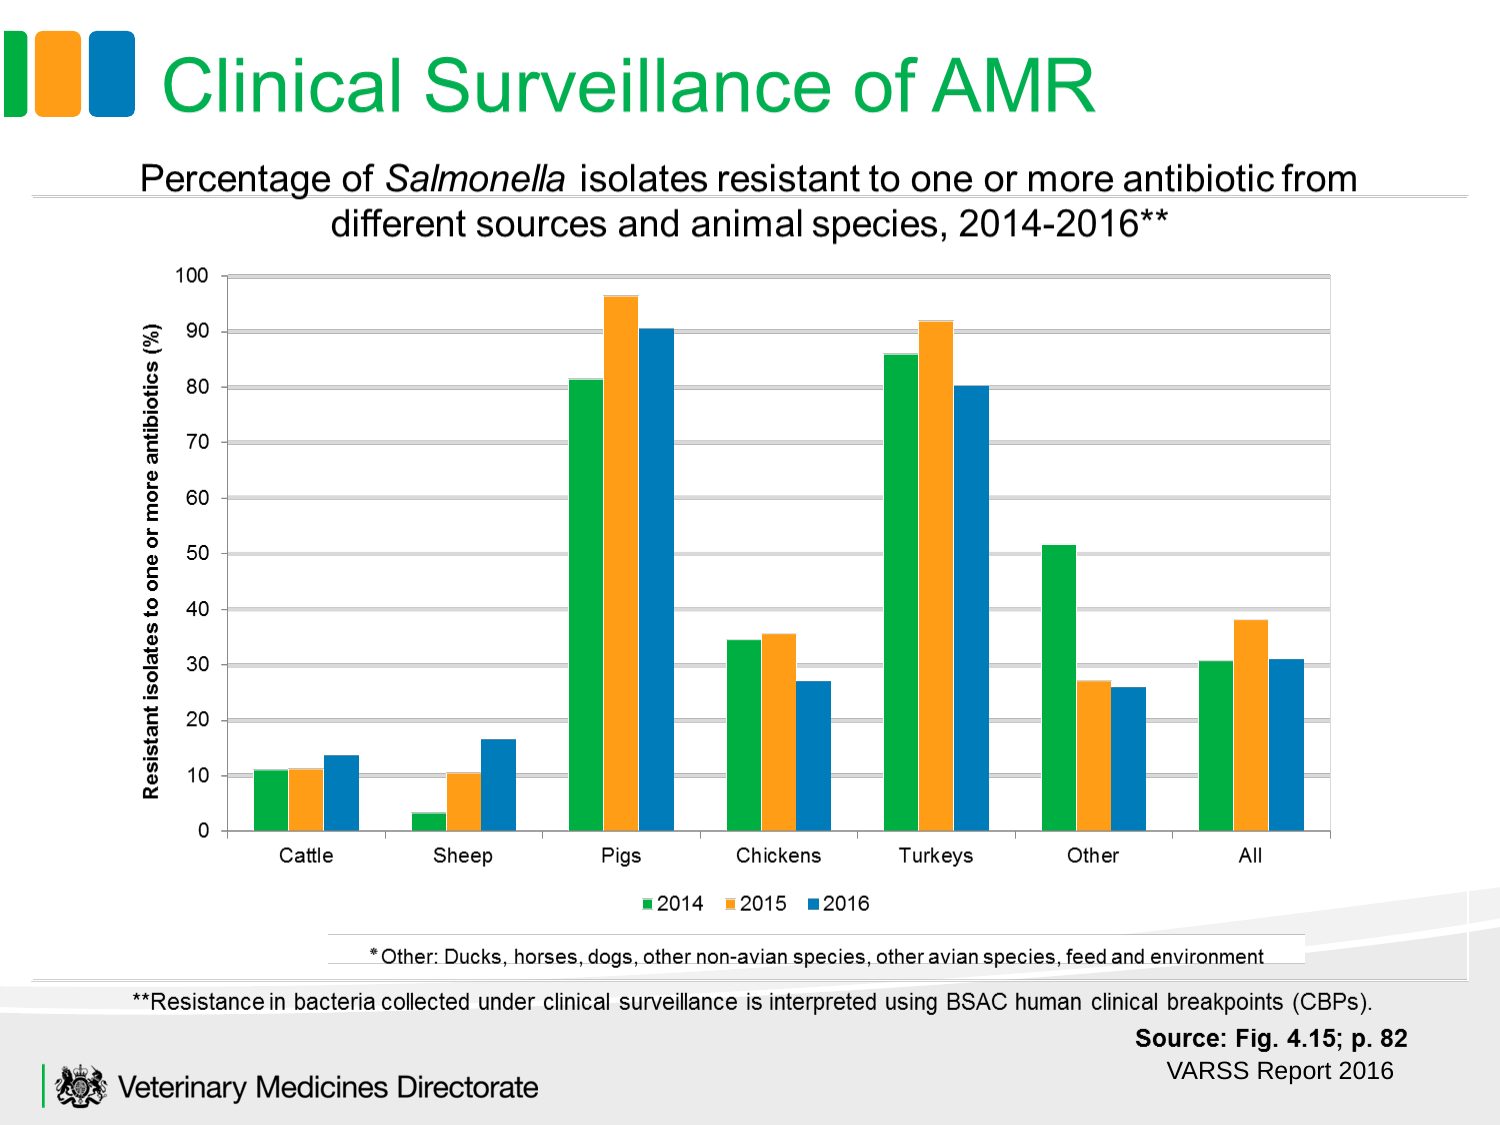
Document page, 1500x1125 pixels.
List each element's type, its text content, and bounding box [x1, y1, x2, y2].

picture [31, 16, 1469, 1109]
text_box VARSS Report 2016 [1151, 1046, 1412, 1093]
